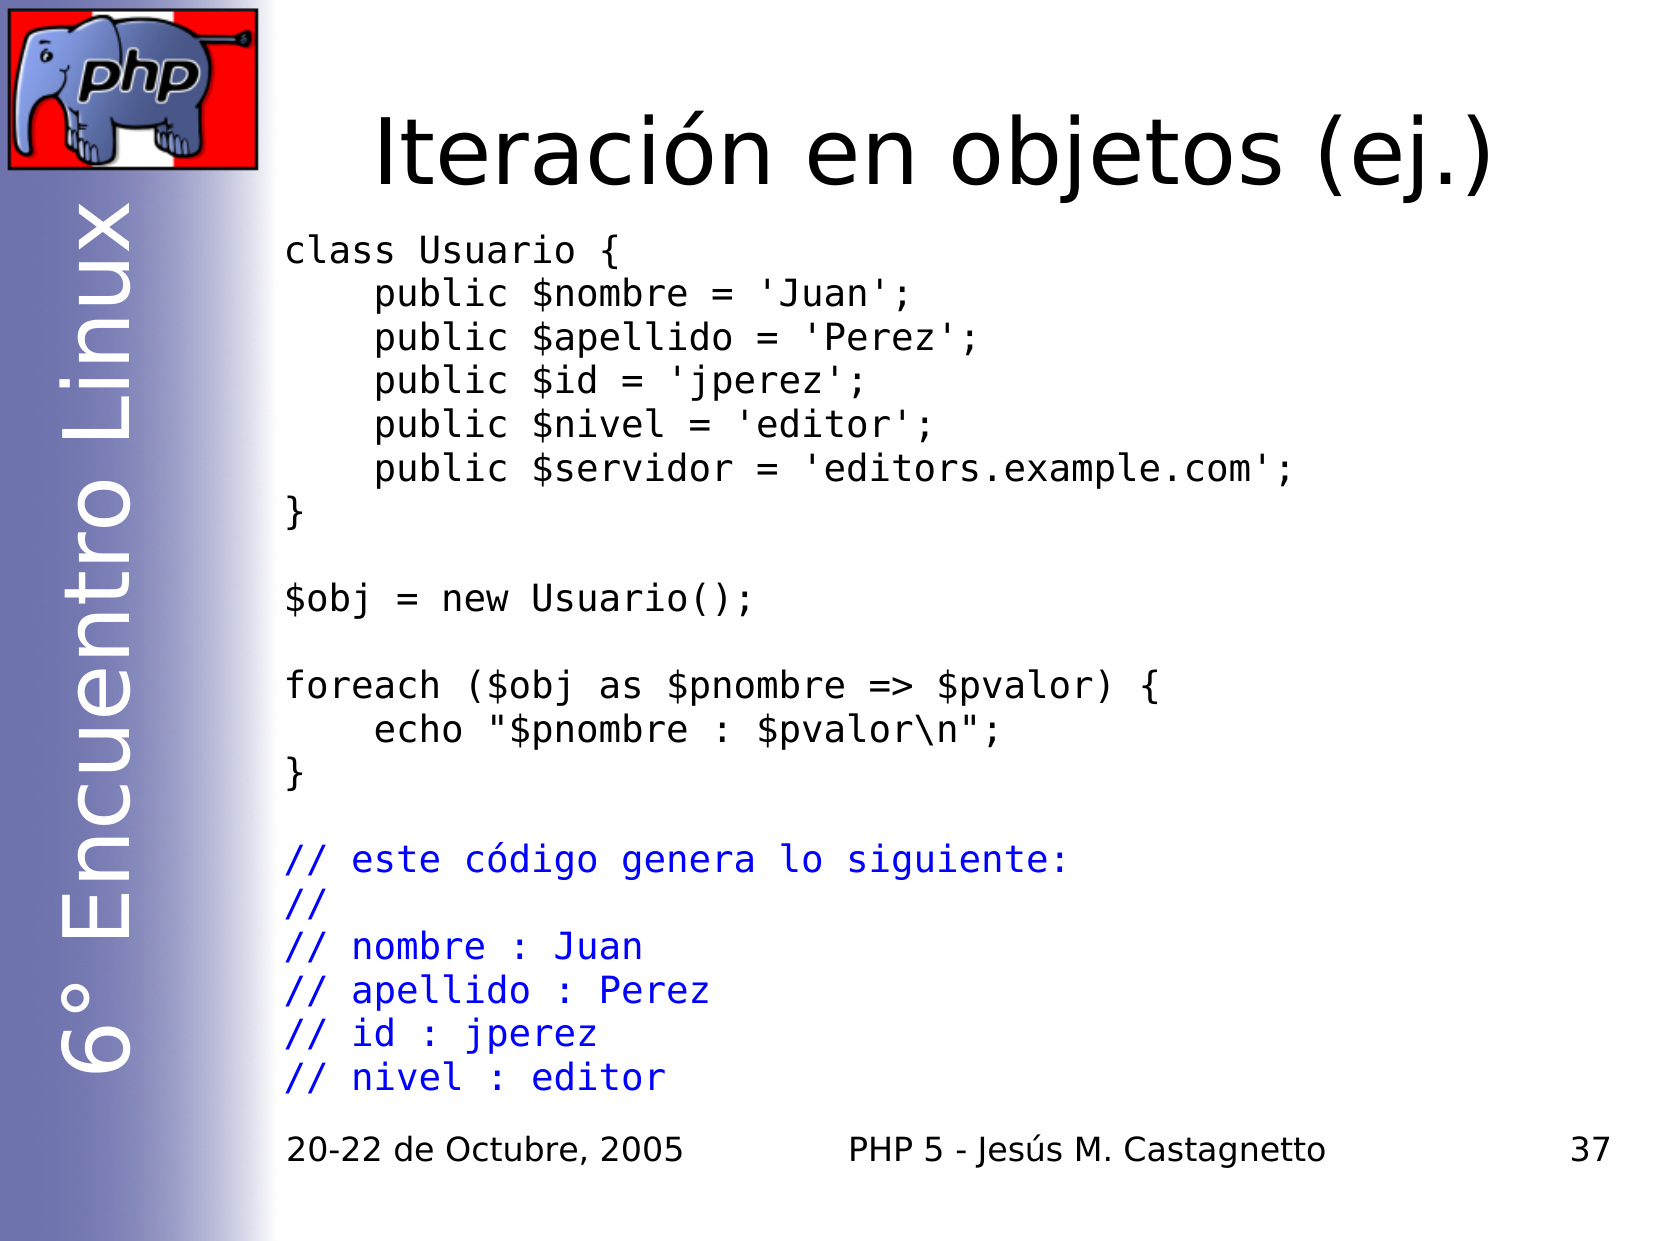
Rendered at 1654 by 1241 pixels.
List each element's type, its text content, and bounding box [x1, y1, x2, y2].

picture [0, 0, 1654, 1241]
title Iteración en objetos (ej.) [300, 49, 1571, 221]
text_box class Usuario { public $nombre = 'Juan'; public $apellido = 'Perez'; public $id = 'jperez'; public $nivel = 'editor'; public $servidor = 'editors.example.com'; } $obj = new Usuario(); foreach ($obj as $pnombre => $pvalor) { echo "$pnombre : $pvalor\n"; } // este código genera lo siguiente: // // nombre : Juan // apellido : Perez // id : jperez // nivel : editor [268, 221, 1619, 1107]
